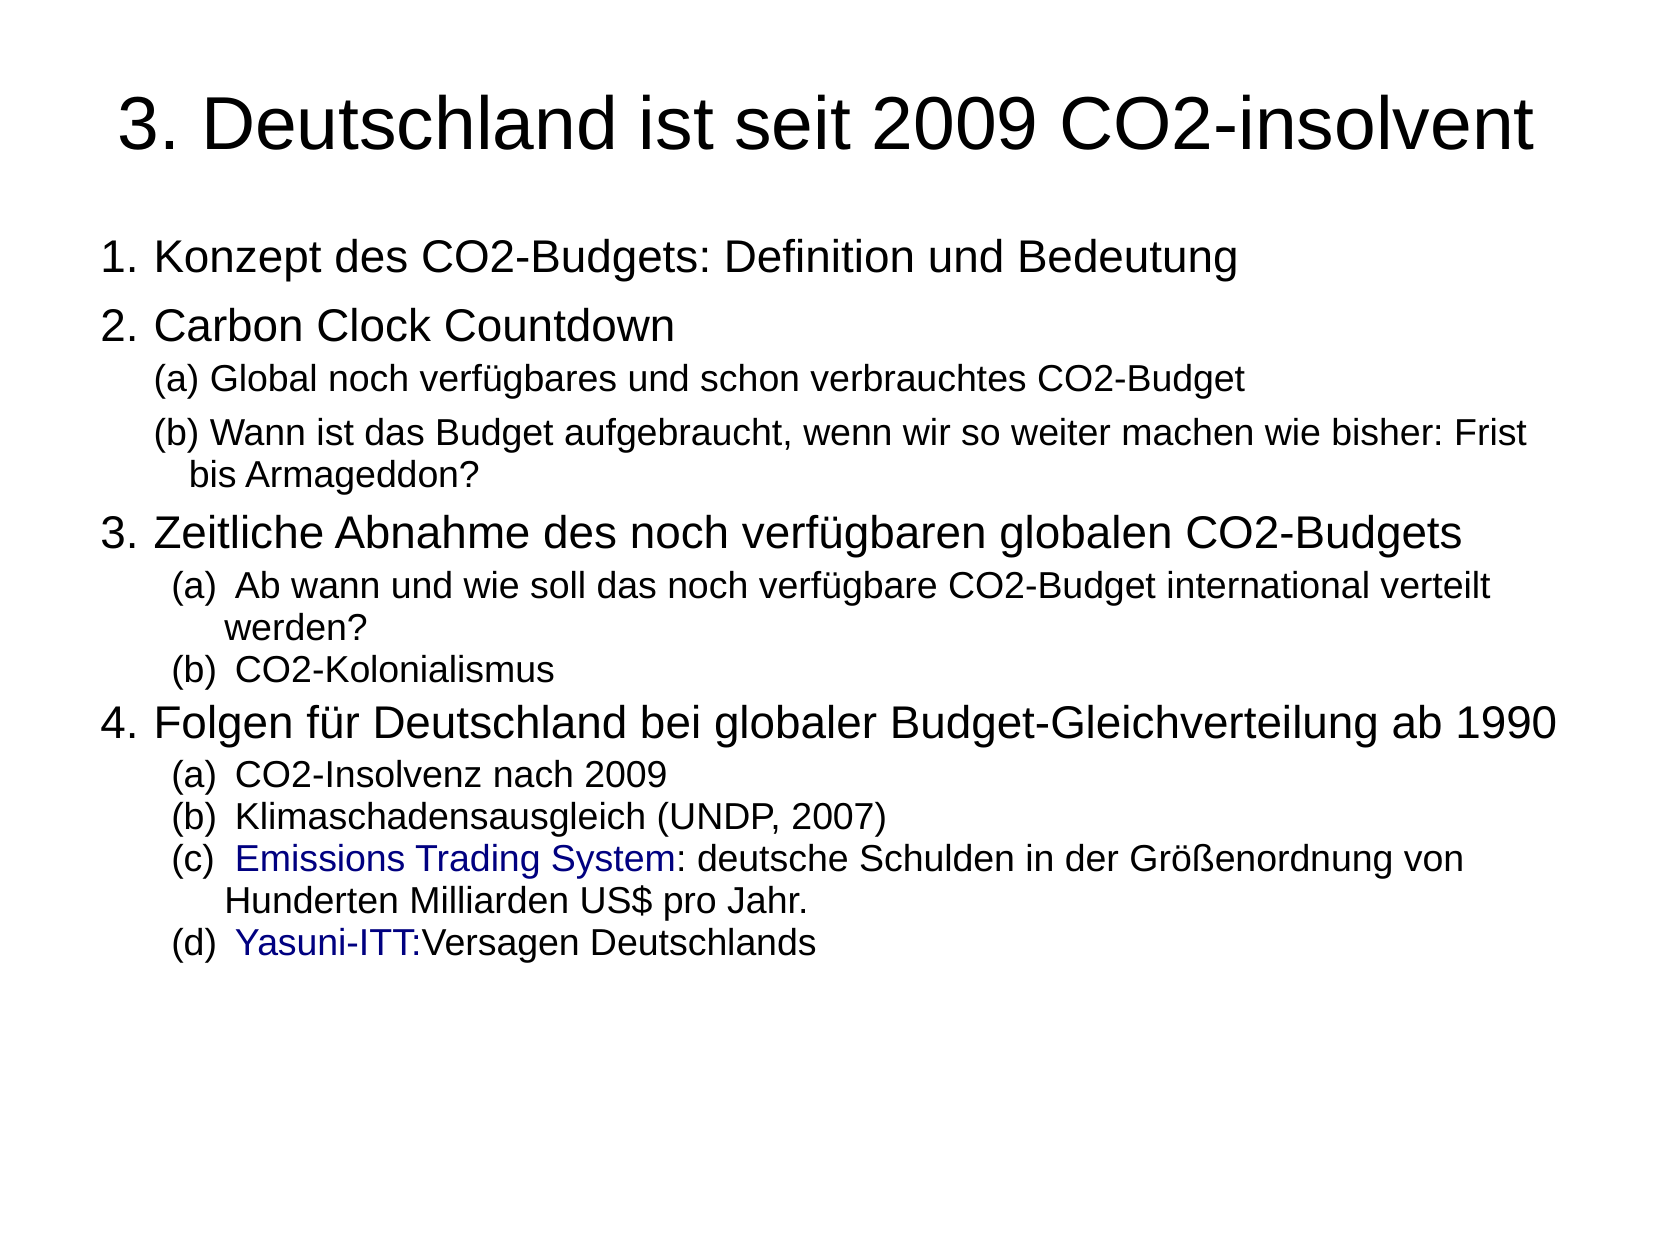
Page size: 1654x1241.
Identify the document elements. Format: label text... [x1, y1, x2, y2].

title 3. Deutschland ist seit 2009 CO2-insolvent [82, 19, 1571, 227]
list Konzept des CO2-Budgets: Definition und Bedeutung Carbon Clock Countdown Global noch verfügbares und schon verbrauchtes CO2-Budget Wann ist das Budget aufgebraucht, wenn wir so weiter machen wie bisher: Frist bis Armageddon? Zeitliche Abnahme des noch verfügbaren globalen CO2-Budgets Ab wann und wie soll das noch verfügbare CO2-Budget international verteilt werden? CO2-Kolonialismus Folgen für Deutschland bei globaler Budget-Gleichverteilung ab 1990 CO2-Insolvenz nach 2009 Klimaschadensausgleich (UNDP, 2007) Emissions Trading System: deutsche Schulden in der Größenordnung von Hunderten Milliarden US$ pro Jahr. Yasuni-ITT:Versagen Deutschlands [82, 231, 1571, 1050]
